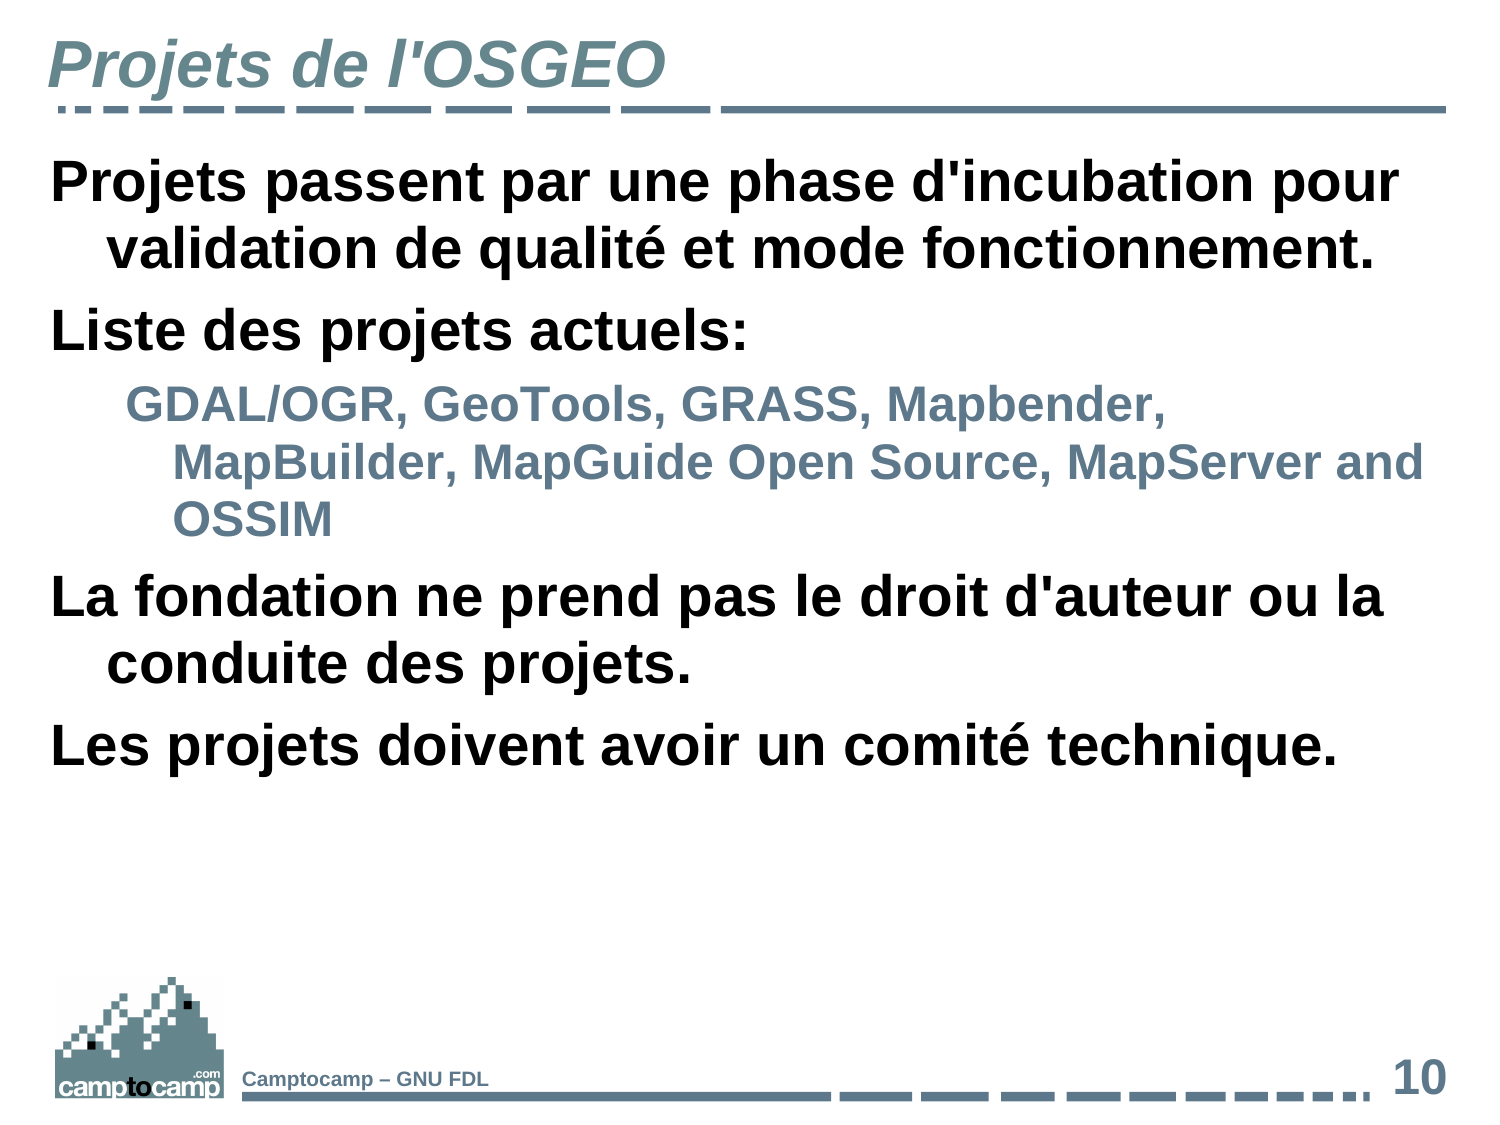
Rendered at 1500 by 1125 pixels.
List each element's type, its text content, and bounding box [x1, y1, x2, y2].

title Projets de l'OSGEO [47, 10, 1447, 116]
picture [55, 999, 224, 1101]
list Projets passent par une phase d'incubation pour validation de qualité et mode fonctionnement. Liste des projets actuels: GDAL/OGR, GeoTools, GRASS, Mapbender, MapBuilder, MapGuide Open Source, MapServer and OSSIM La fondation ne prend pas le droit d'auteur ou la conduite des projets. Les projets doivent avoir un comité technique. [50, 147, 1447, 999]
